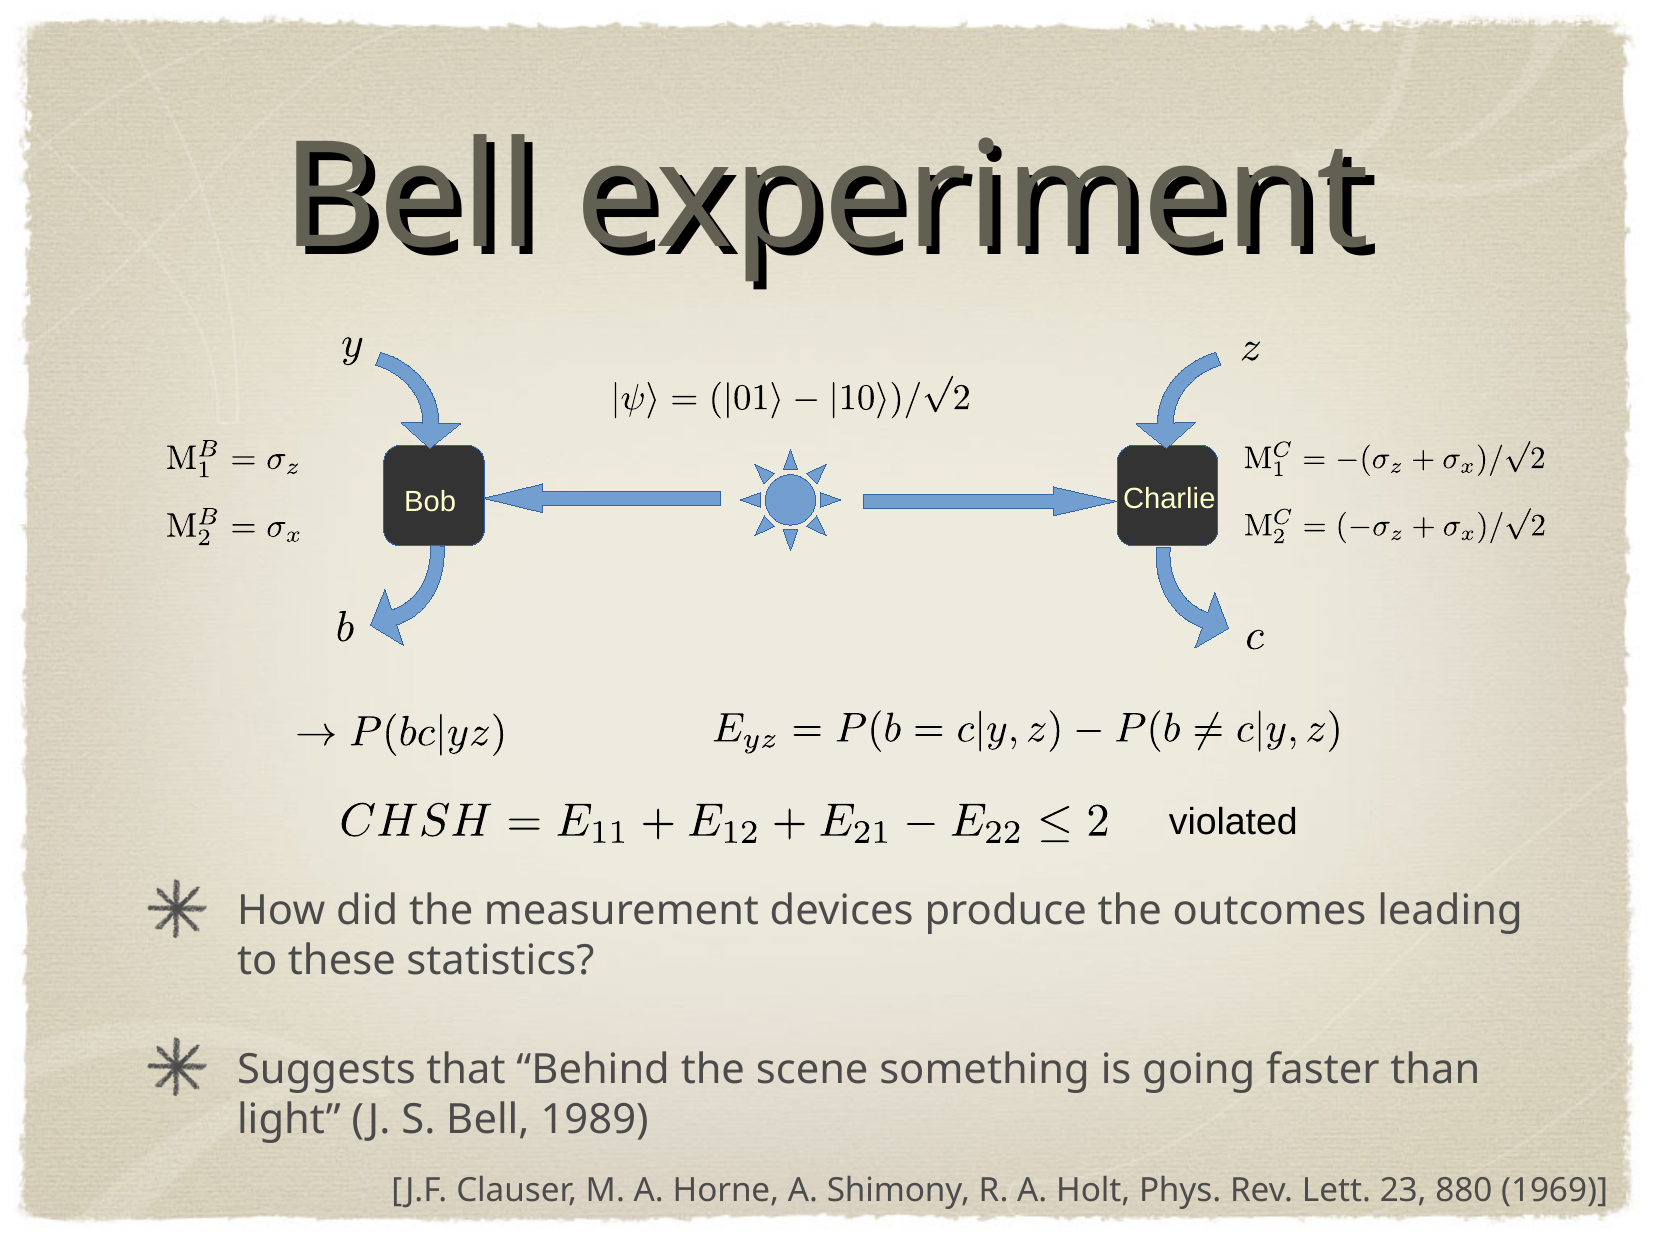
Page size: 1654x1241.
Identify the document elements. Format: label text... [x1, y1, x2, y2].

text_box [1239, 341, 1262, 361]
text_box Charlie [1108, 474, 1231, 523]
text_box [806, 515, 827, 536]
text_box [341, 337, 364, 366]
text_box [863, 486, 1108, 516]
text_box [294, 713, 508, 756]
text_box [1243, 440, 1546, 476]
text_box [165, 440, 300, 478]
text_box [754, 515, 775, 536]
text_box [806, 464, 827, 484]
title Bell experiment [100, 32, 1554, 343]
text_box [783, 449, 798, 470]
text_box [820, 492, 841, 508]
text_box [1156, 547, 1229, 648]
text_box [370, 352, 721, 646]
text_box [765, 474, 816, 526]
text_box [1117, 352, 1221, 474]
text_box [740, 492, 761, 508]
text_box [783, 529, 798, 551]
text_box [1245, 629, 1265, 650]
text_box Bob [389, 477, 472, 525]
text_box [1243, 508, 1547, 544]
text_box [711, 710, 1343, 754]
picture [0, 0, 1654, 1241]
text_box [754, 464, 775, 484]
text_box [1117, 523, 1218, 546]
text_box [610, 375, 971, 419]
text_box violated [1154, 793, 1313, 851]
text_box [166, 508, 302, 546]
list [J.F. Clauser, M. A. Horne, A. Shimony, R. A. Holt, Phys. Rev. Lett. 23, 880 (1969)] [165, 1157, 1619, 1241]
text_box [335, 610, 355, 642]
text_box [339, 802, 1110, 843]
list How did the measurement devices produce the outcomes leading to these statistics? Suggests that “Behind the scene something is going faster than light” (J. S. Bell, 1989) [135, 822, 1576, 1202]
